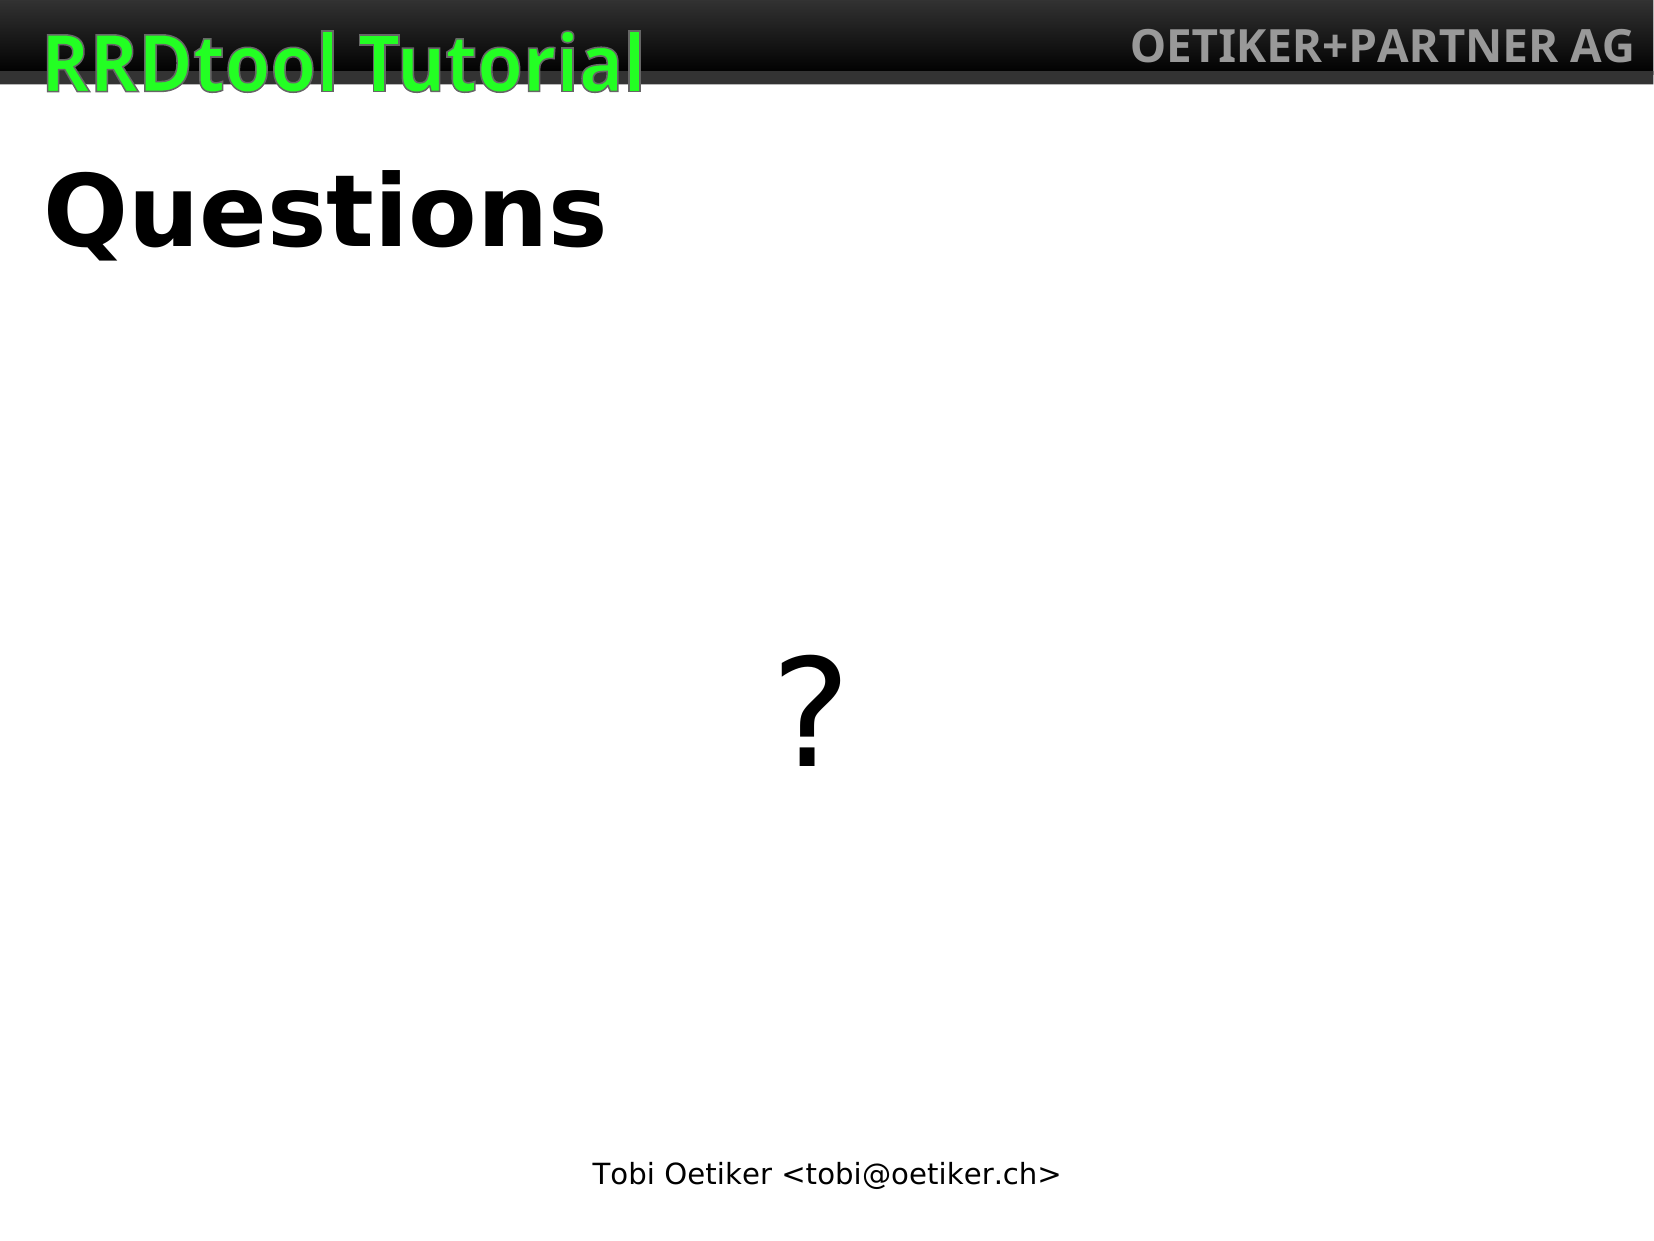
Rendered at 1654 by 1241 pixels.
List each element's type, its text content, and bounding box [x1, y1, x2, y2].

title Questions [43, 137, 1582, 287]
subtitle ? [50, 329, 1571, 1099]
